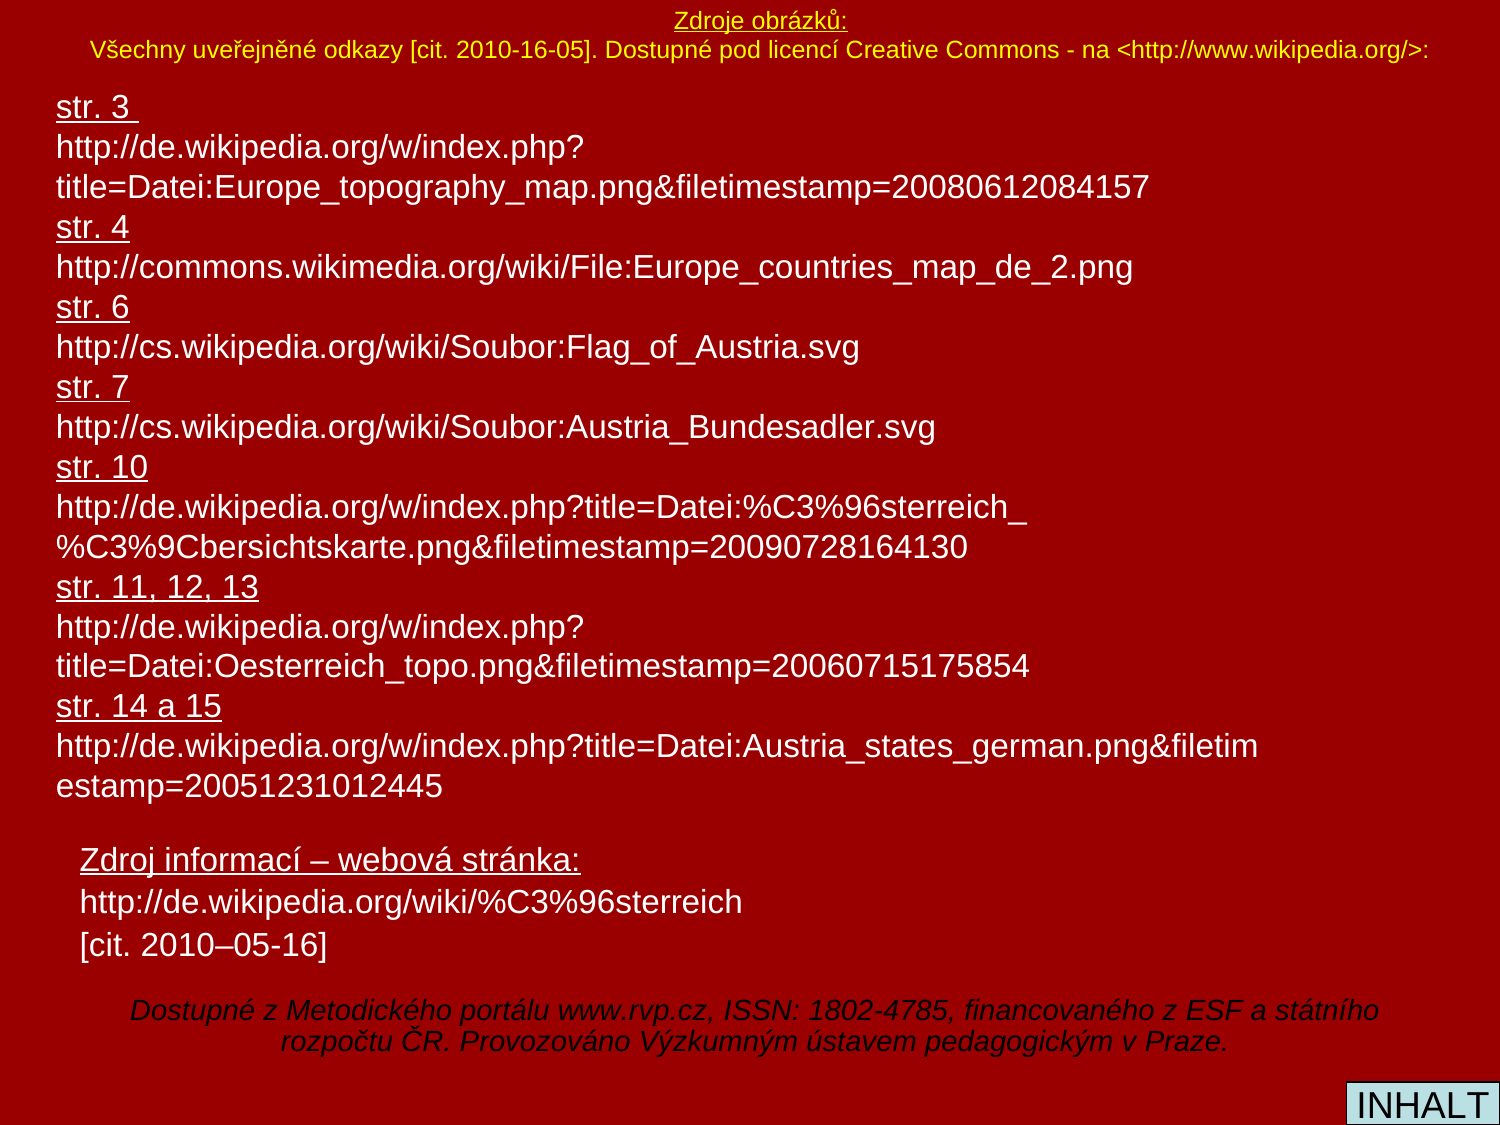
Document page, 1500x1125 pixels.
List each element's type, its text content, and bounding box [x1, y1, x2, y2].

text_box INHALT [1346, 1082, 1500, 1125]
title Zdroje obrázků: Všechny uveřejněné odkazy [cit. 2010-16-05]. Dostupné pod licencí Creative Commons - na <http://www.wikipedia.org/>: [29, 0, 1500, 72]
subtitle Dostupné z Metodického portálu www.rvp.cz, ISSN: 1802-4785, financovaného z ESF a státního rozpočtu ČR. Provozováno Výzkumným ústavem pedagogickým v Praze. [41, 987, 1471, 1105]
text_box Zdroj informací – webová stránka: http://de.wikipedia.org/wiki/%C3%96sterreich [cit. 2010–05-16] [64, 846, 1270, 969]
text_box str. 3 http://de.wikipedia.org/w/index.php?title=Datei:Europe_topography_map.png&filetimestamp=20080612084157 str. 4 http://commons.wikimedia.org/wiki/File:Europe_countries_map_de_2.png str. 6 http://cs.wikipedia.org/wiki/Soubor:Flag_of_Austria.svg str. 7 http://cs.wikipedia.org/wiki/Soubor:Austria_Bundesadler.svg str. 10 http://de.wikipedia.org/w/index.php?title=Datei:%C3%96sterreich_%C3%9Cbersichtskarte.png&filetimestamp=20090728164130 str. 11, 12, 13 http://de.wikipedia.org/w/index.php?title=Datei:Oesterreich_topo.png&filetimestamp=20060715175854 str. 14 a 15 http://de.wikipedia.org/w/index.php?title=Datei:Austria_states_german.png&filetim estamp=20051231012445 [41, 78, 1436, 813]
